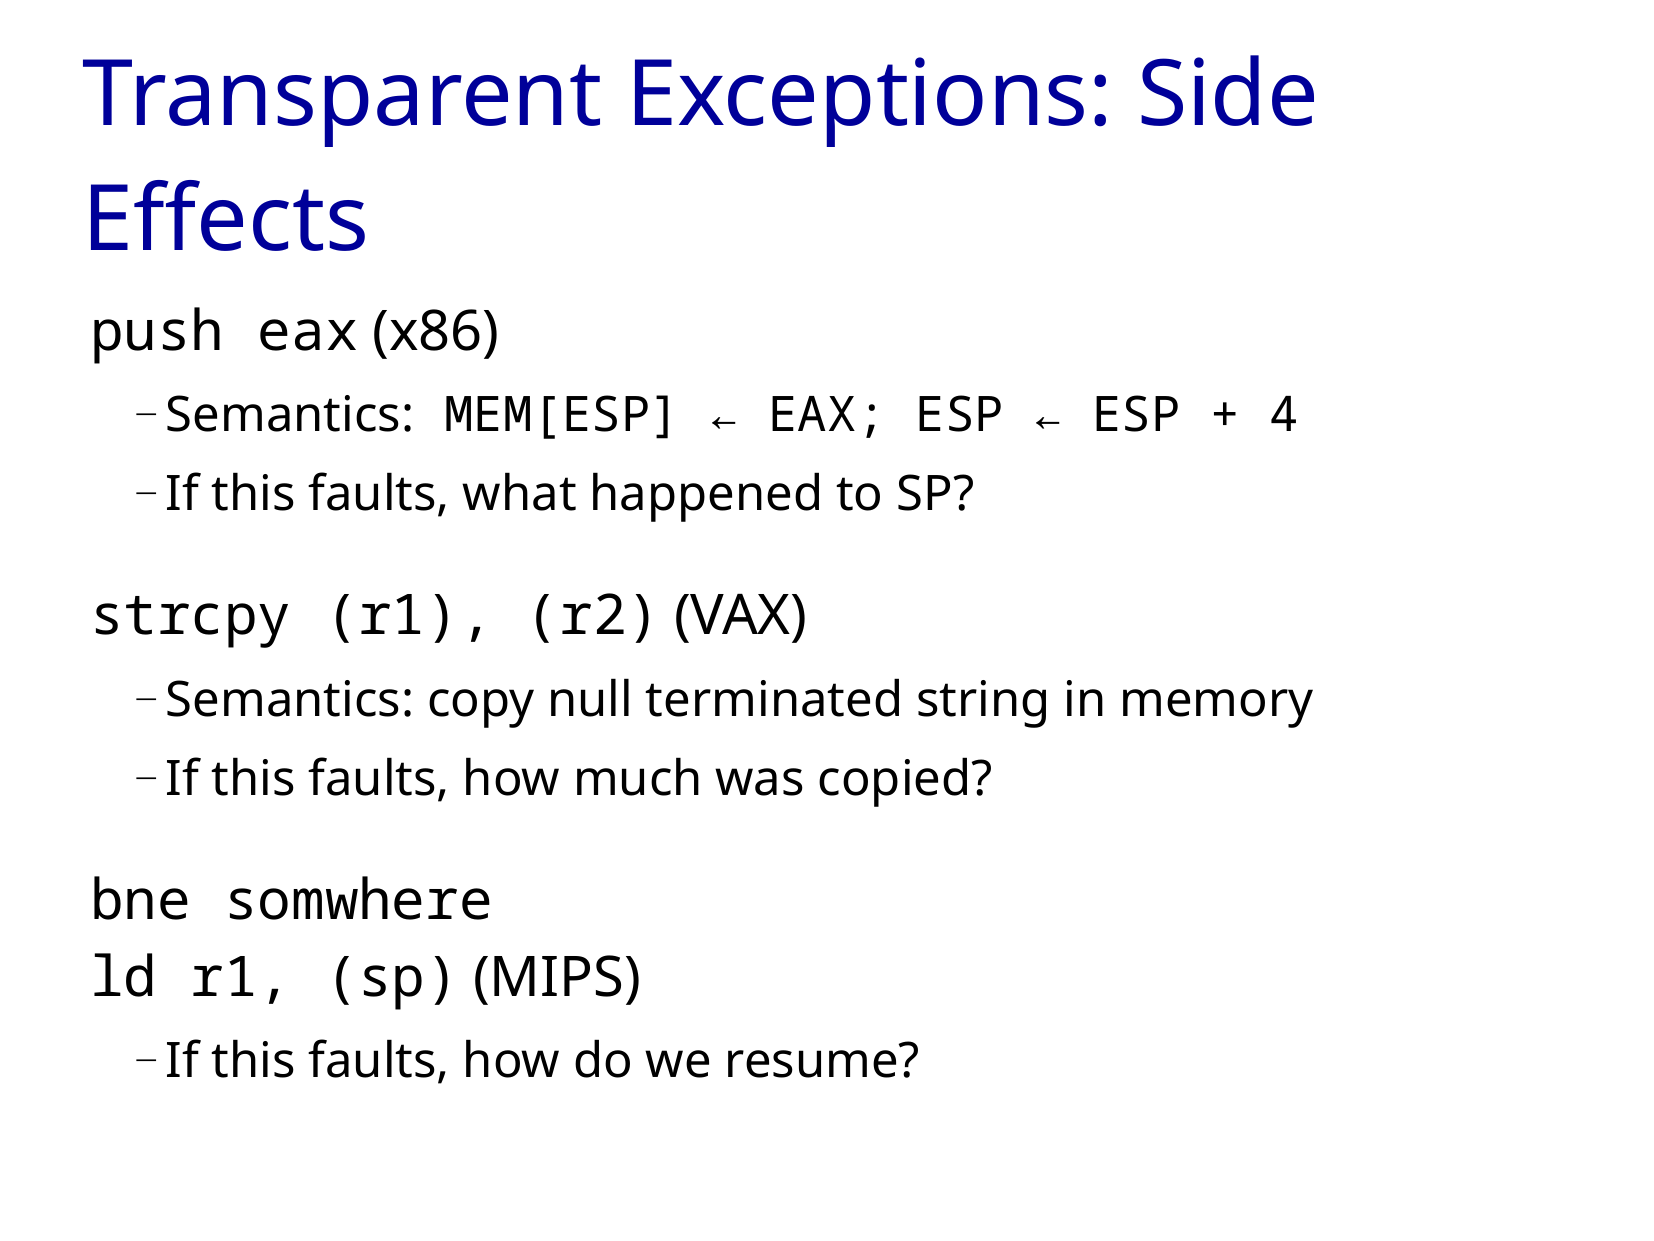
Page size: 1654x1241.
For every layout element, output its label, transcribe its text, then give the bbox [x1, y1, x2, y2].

list push eax (x86) Semantics: MEM[ESP] ← EAX; ESP ← ESP + 4 If this faults, what happened to SP? strcpy (r1), (r2) (VAX) Semantics: copy null terminated string in memory If this faults, how much was copied? bne somwhere ld r1, (sp) (MIPS) If this faults, how do we resume? [60, 290, 1571, 1096]
title Transparent Exceptions: Side Effects [82, 49, 1571, 257]
